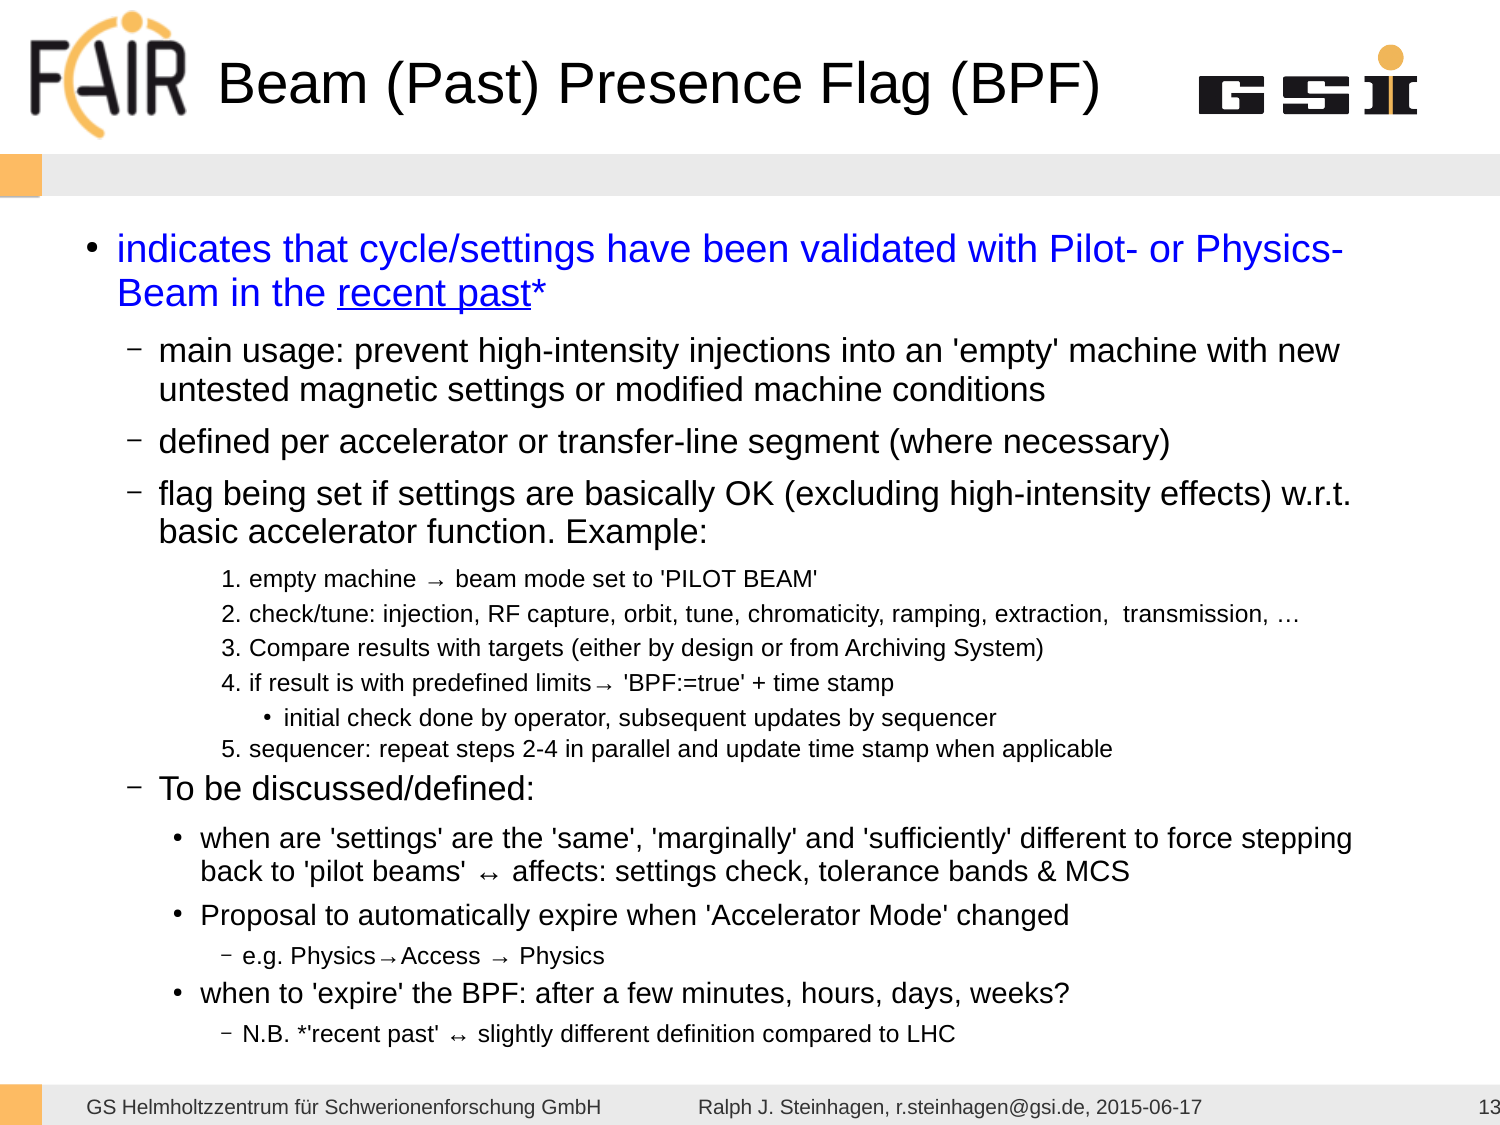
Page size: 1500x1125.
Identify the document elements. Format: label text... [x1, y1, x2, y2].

picture [30, 9, 187, 141]
list indicates that cycle/settings have been validated with Pilot- or Physics-Beam in the recent past* main usage: prevent high-intensity injections into an 'empty' machine with new untested magnetic settings or modified machine conditions defined per accelerator or transfer-line segment (where necessary) flag being set if settings are basically OK (excluding high-intensity effects) w.r.t. basic accelerator function. Example: empty machine → beam mode set to 'PILOT BEAM' check/tune: injection, RF capture, orbit, tune, chromaticity, ramping, extraction, transmission, … Compare results with targets (either by design or from Archiving System) if result is with predefined limits→ 'BPF:=true' + time stamp initial check done by operator, subsequent updates by sequencer sequencer: repeat steps 2-4 in parallel and update time stamp when applicable To be discussed/defined: when are 'settings' are the 'same', 'marginally' and 'sufficiently' different to force stepping back to 'pilot beams' ↔ affects: settings check, tolerance bands & MCS Proposal to automatically expire when 'Accelerator Mode' changed e.g. Physics→Access → Physics when to 'expire' the BPF: after a few minutes, hours, days, weeks? N.B. *'recent past' ↔ slightly different definition compared to LHC [75, 226, 1425, 1050]
title Beam (Past) Presence Flag (BPF) [217, 18, 1109, 149]
picture [1197, 42, 1419, 117]
